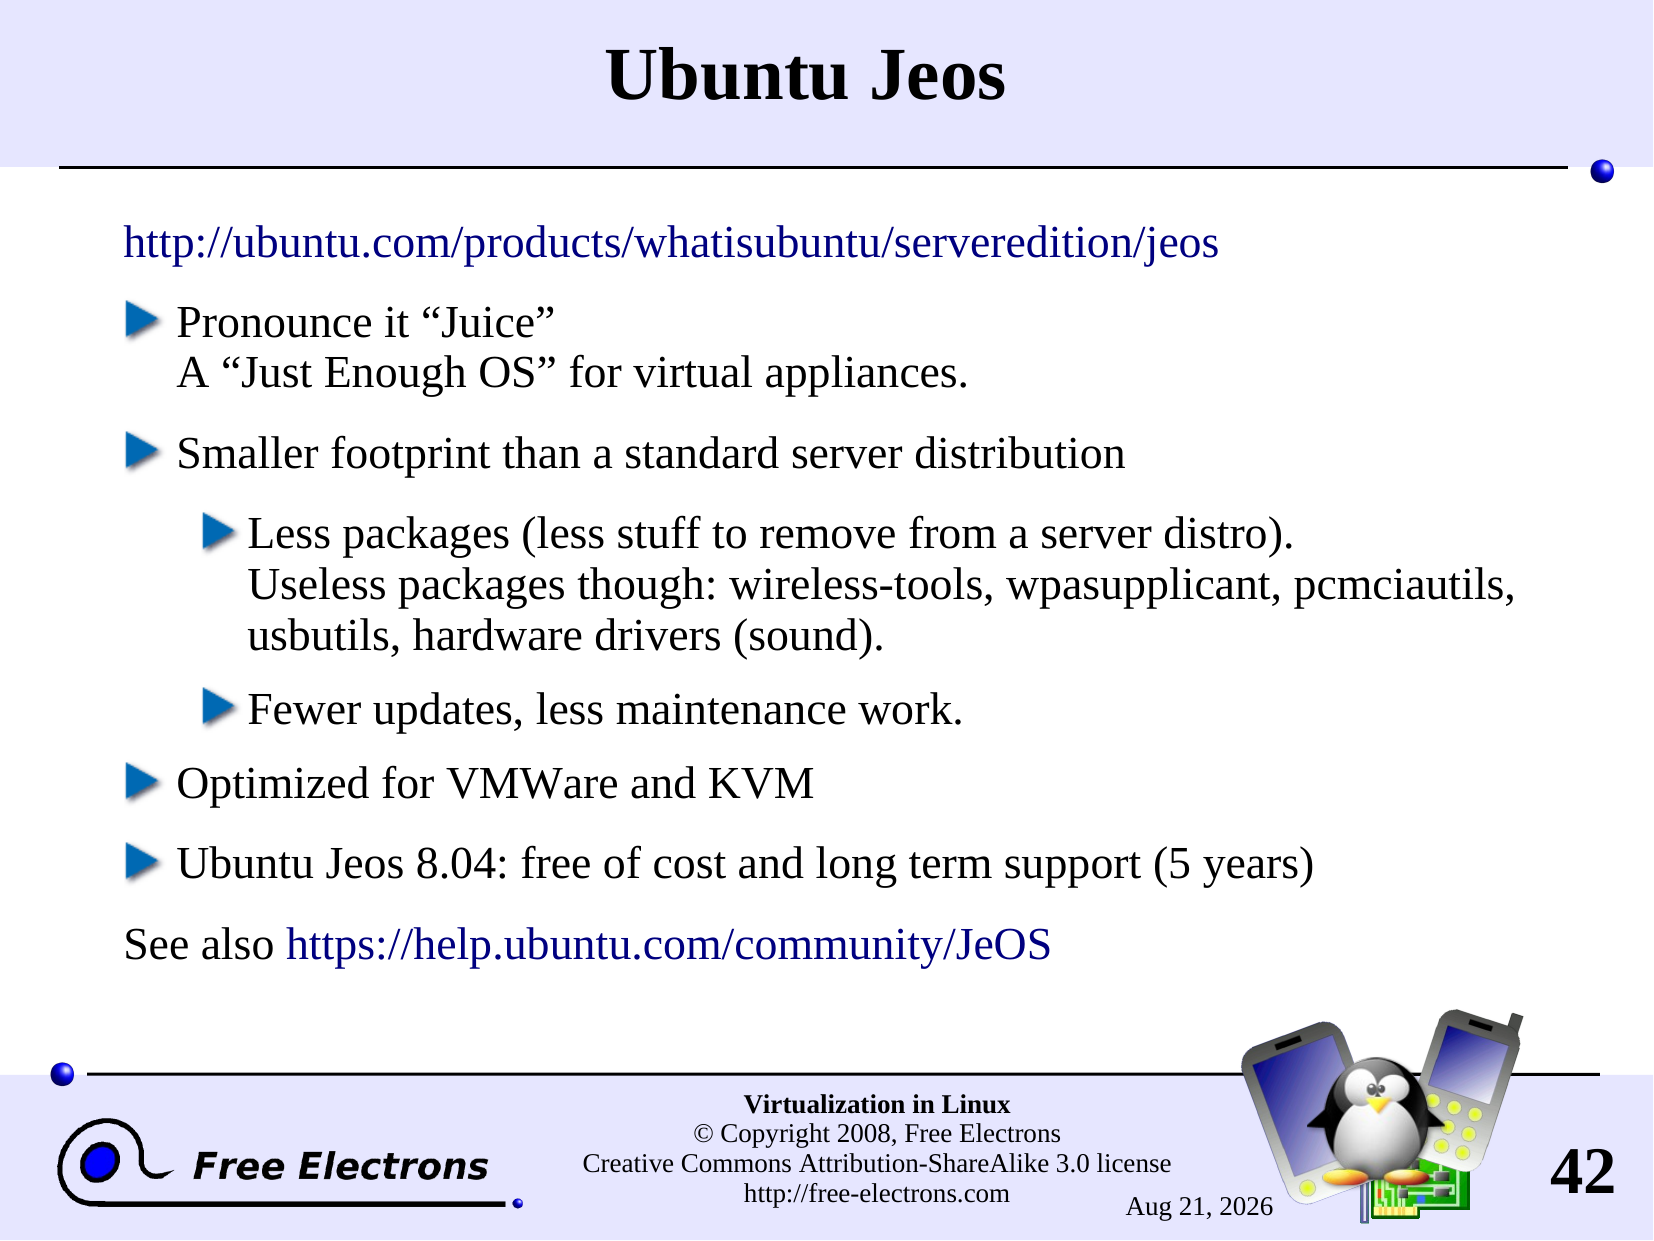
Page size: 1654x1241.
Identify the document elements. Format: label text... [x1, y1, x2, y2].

picture [50, 1107, 527, 1216]
title Ubuntu Jeos [60, 25, 1551, 124]
picture [1231, 1007, 1538, 1241]
list http://ubuntu.com/products/whatisubuntu/serveredition/jeos Pronounce it “Juice” A “Just Enough OS” for virtual appliances. Smaller footprint than a standard server distribution Less packages (less stuff to remove from a server distro). Useless packages though: wireless-tools, wpasupplicant, pcmciautils, usbutils, hardware drivers (sound). Fewer updates, less maintenance work. Optimized for VMWare and KVM Ubuntu Jeos 8.04: free of cost and long term support (5 years) See also https://help.ubuntu.com/community/JeOS [105, 216, 1518, 1066]
